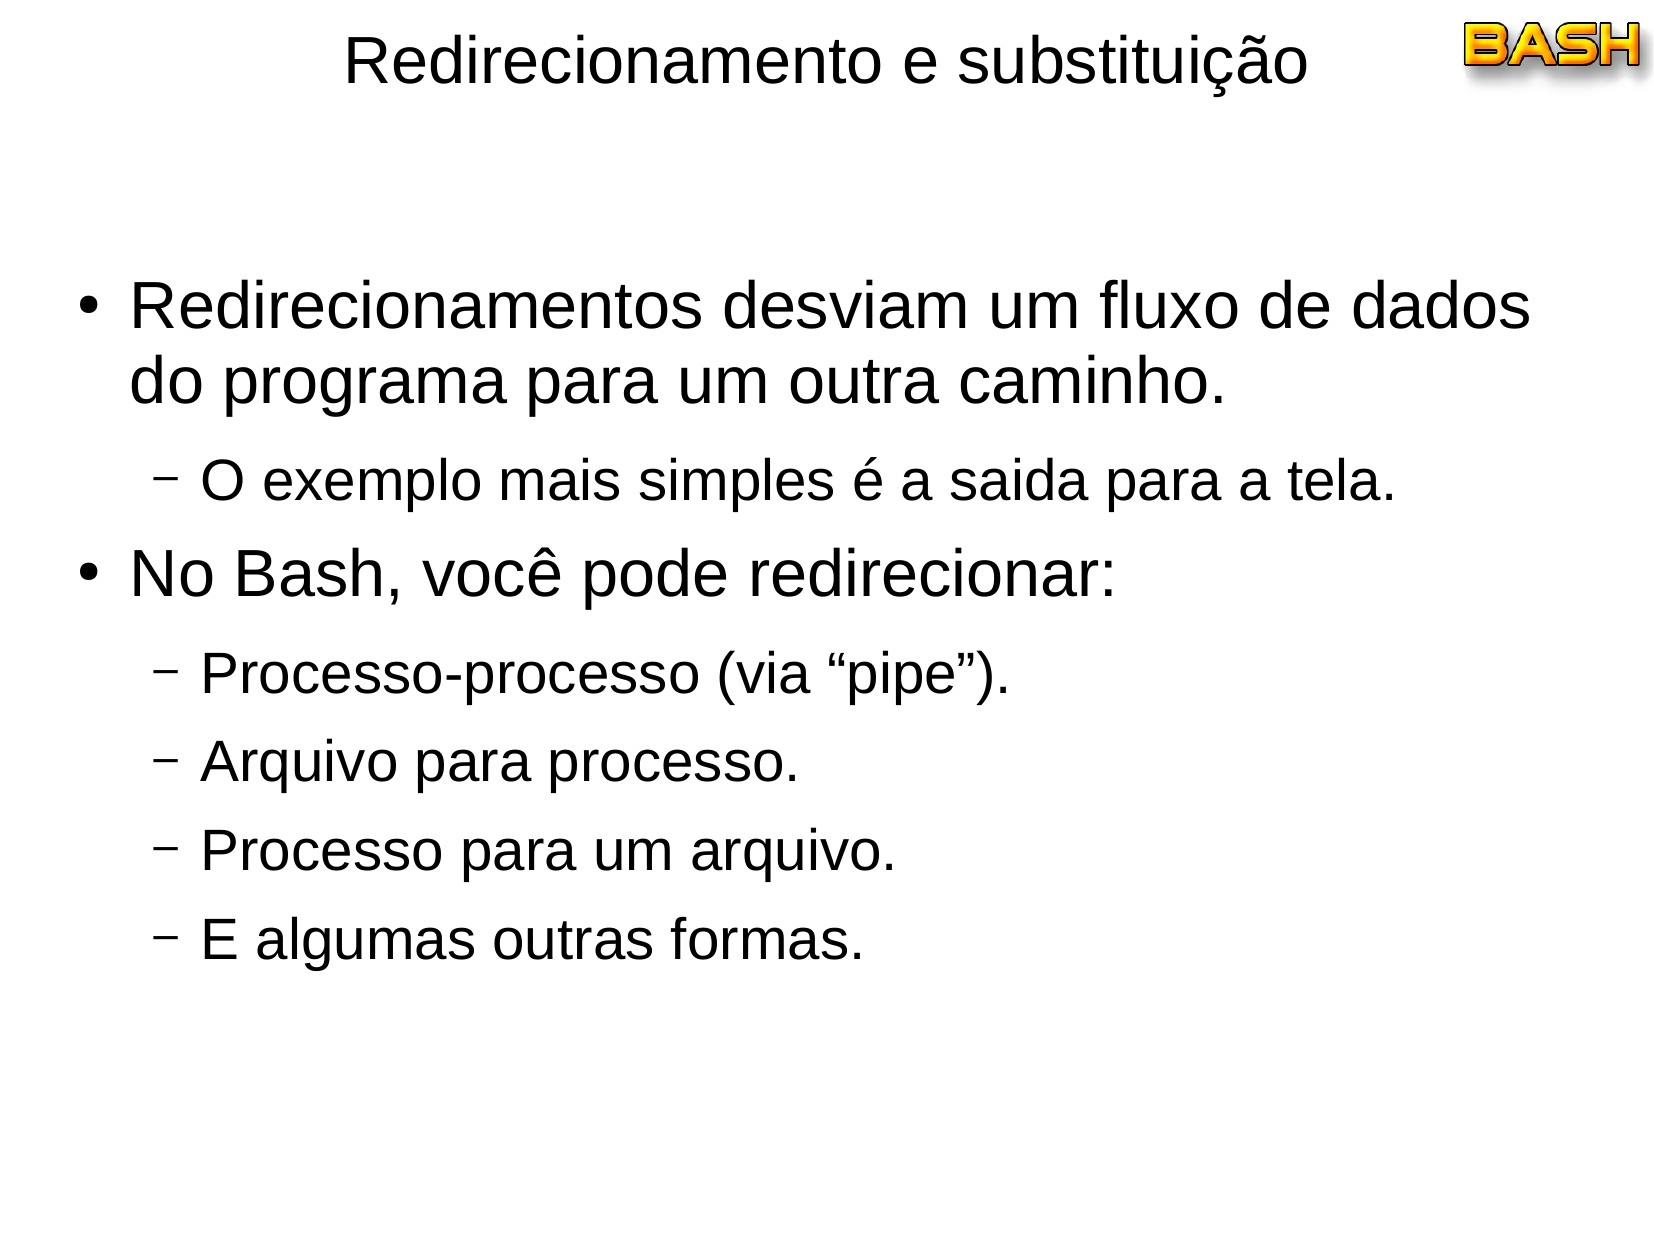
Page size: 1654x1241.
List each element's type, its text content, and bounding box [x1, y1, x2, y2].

picture [1450, 0, 1654, 96]
list Redirecionamentos desviam um fluxo de dados do programa para um outra caminho. O exemplo mais simples é a saida para a tela. No Bash, você pode redirecionar: Processo-processo (via “pipe”). Arquivo para processo. Processo para um arquivo. E algumas outras formas. [59, 268, 1571, 972]
title Redirecionamento e substituição [82, 22, 1571, 98]
